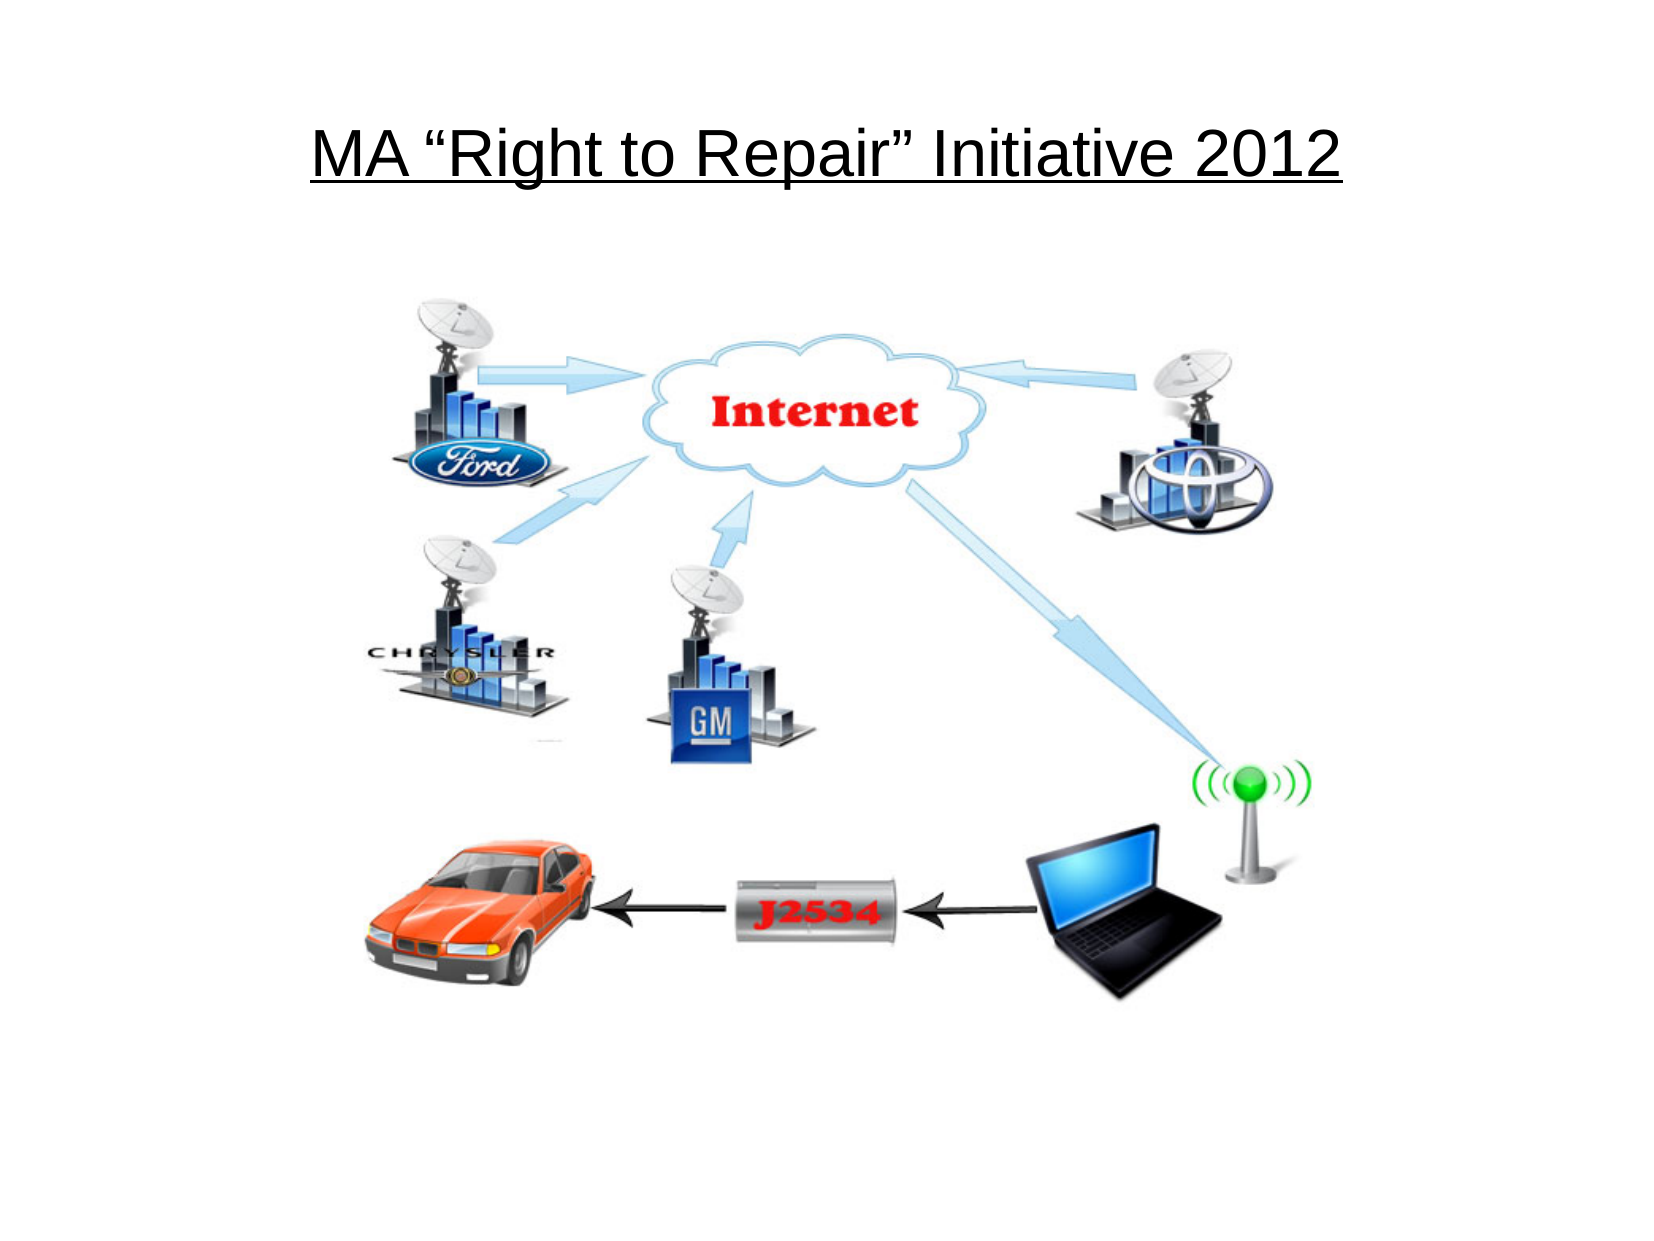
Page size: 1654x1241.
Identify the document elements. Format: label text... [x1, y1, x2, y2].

picture [351, 285, 1337, 1016]
title MA “Right to Repair” Initiative 2012 [82, 49, 1571, 257]
